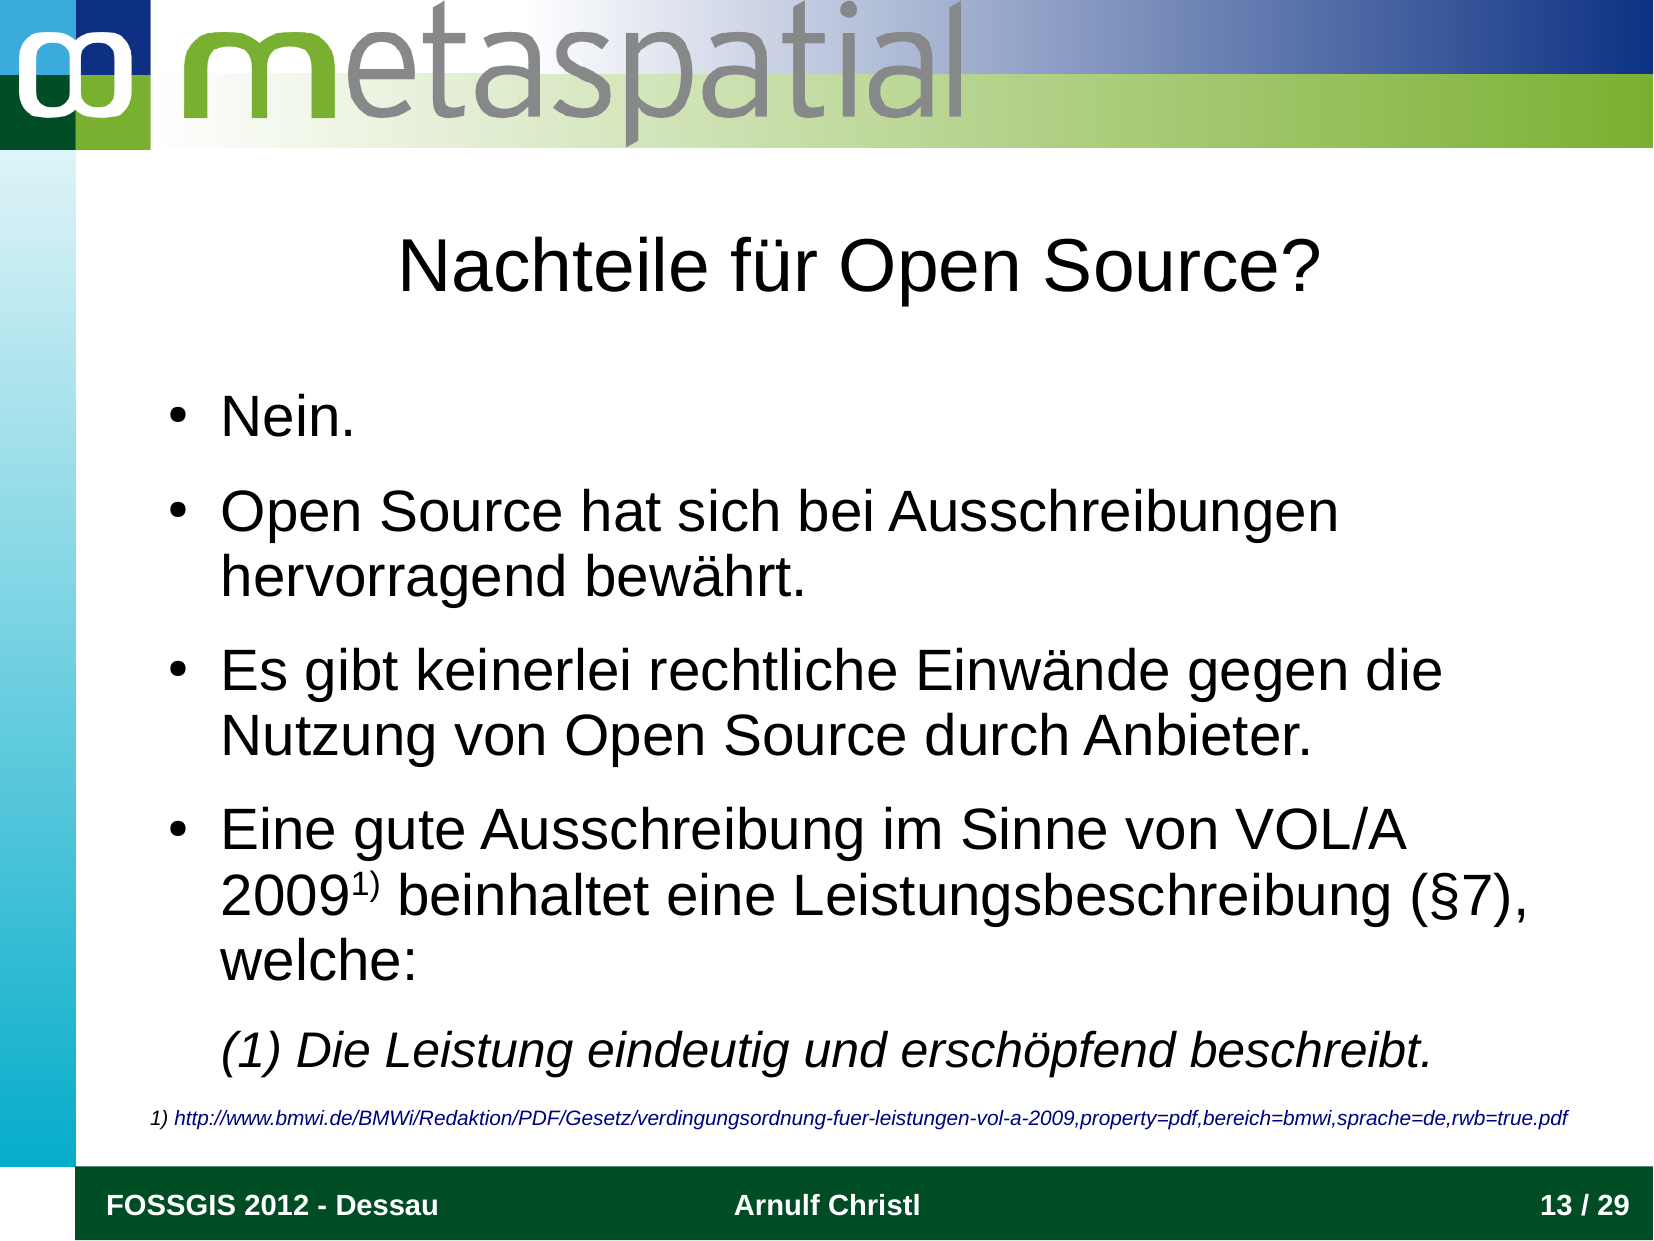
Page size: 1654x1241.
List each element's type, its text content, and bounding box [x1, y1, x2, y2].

list Nein. Open Source hat sich bei Ausschreibungen hervorragend bewährt. Es gibt keinerlei rechtliche Einwände gegen die Nutzung von Open Source durch Anbieter. Eine gute Ausschreibung im Sinne von VOL/A 20091) beinhaltet eine Leistungsbeschreibung (§7), welche: (1) Die Leistung eindeutig und erschöpfend beschreibt. 1) http://www.bmwi.de/BMWi/Redaktion/PDF/Gesetz/verdingungsordnung-fuer-leistungen-vol-a-2009,property=pdf,bereich=bmwi,sprache=de,rwb=true.pdf [150, 383, 1571, 1133]
title Nachteile für Open Source? [150, 161, 1571, 369]
picture [0, 0, 961, 150]
